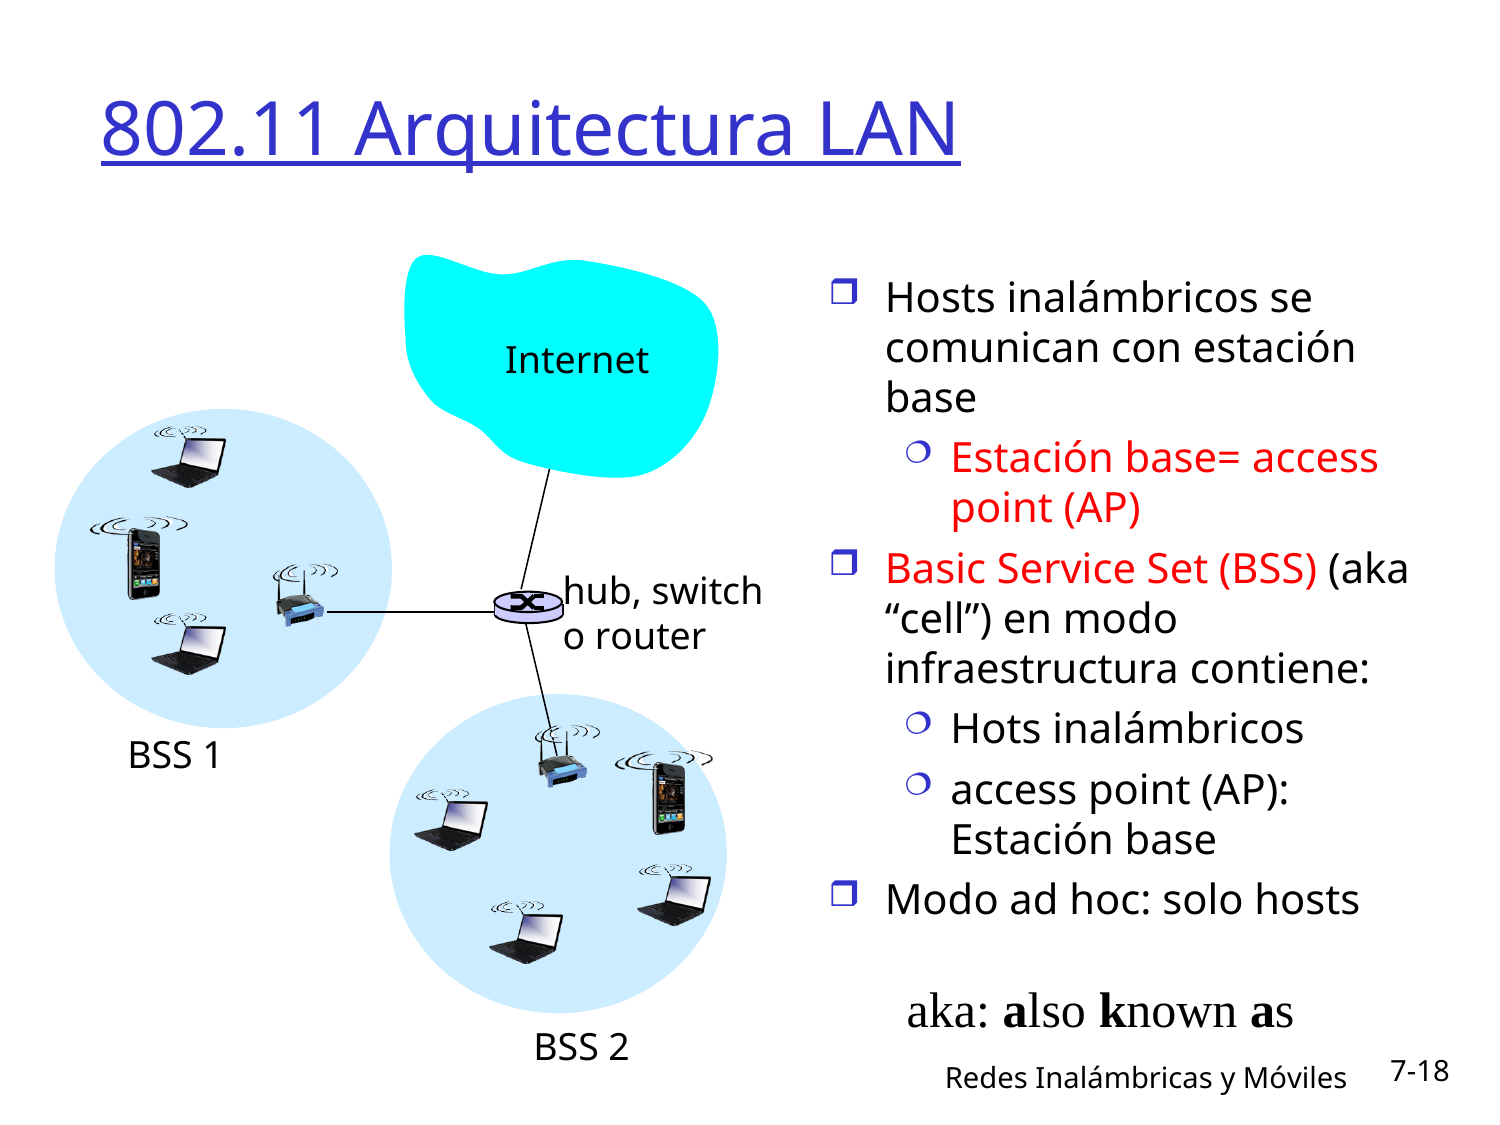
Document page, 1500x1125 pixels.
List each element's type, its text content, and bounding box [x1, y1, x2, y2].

text_box Internet [490, 328, 665, 389]
text_box BSS 1 [112, 723, 285, 784]
text_box aka: also known as [891, 969, 1310, 1045]
picture [414, 787, 488, 851]
picture [534, 723, 601, 788]
text_box [404, 254, 719, 478]
text_box Hosts inalámbricos se comunican con estación base Estación base= access point (AP) Basic Service Set (BSS) (aka “cell”) en modo infraestructura contiene: Hots inalámbricos access point (AP): Estación base Modo ad hoc: solo hosts [813, 263, 1459, 976]
picture [637, 862, 711, 926]
text_box [54, 408, 392, 723]
title 802.11 Arquitectura LAN [85, 32, 1361, 221]
text_box BSS 2 [518, 1015, 646, 1076]
text_box [494, 591, 547, 624]
picture [151, 611, 226, 676]
picture [614, 749, 713, 835]
picture [489, 899, 563, 964]
picture [89, 515, 188, 601]
text_box [389, 694, 727, 1014]
picture [151, 424, 226, 488]
picture [272, 562, 338, 627]
text_box hub, switch o router [547, 559, 779, 665]
